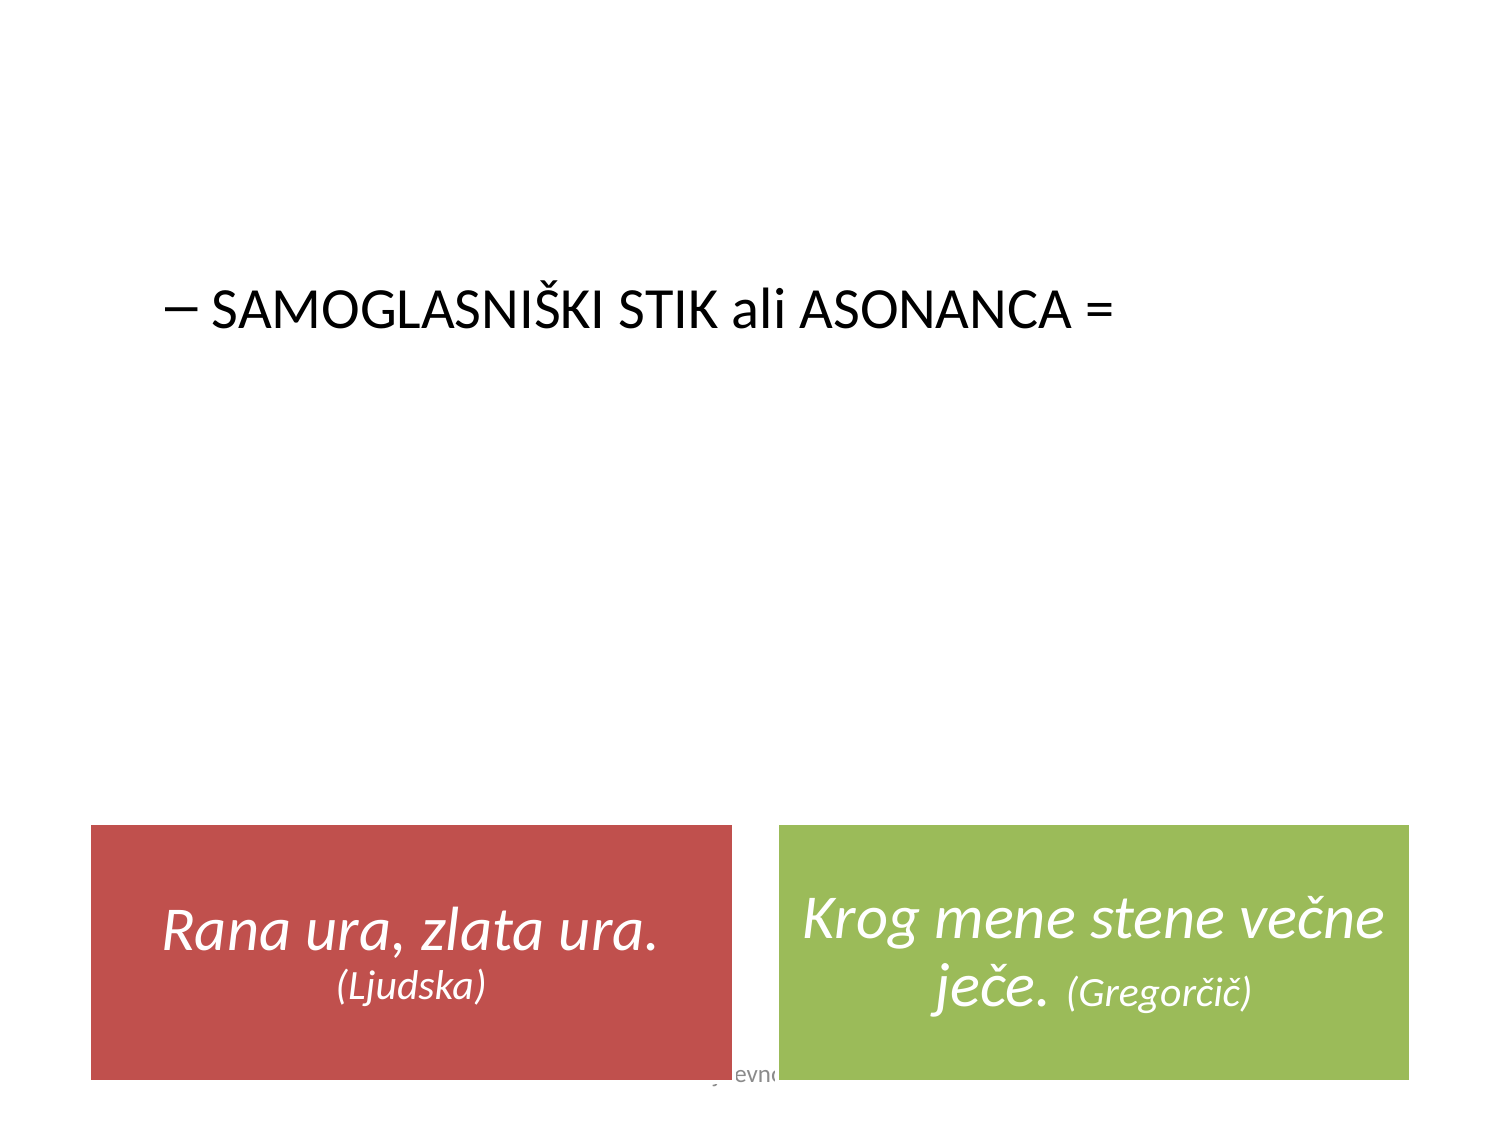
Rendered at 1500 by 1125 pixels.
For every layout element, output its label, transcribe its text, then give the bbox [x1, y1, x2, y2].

text_box Krog mene stene večne ječe. (Gregorčič) [776, 822, 1412, 1082]
list SAMOGLASNIŠKI STIK ali ASONANCA = [75, 262, 1425, 1005]
text_box Rana ura, zlata ura. (Ljudska) [88, 822, 734, 1082]
slide_number <number> [1074, 1042, 1425, 1103]
footer Mladinska književnost 2012/2013 [512, 1042, 988, 1103]
